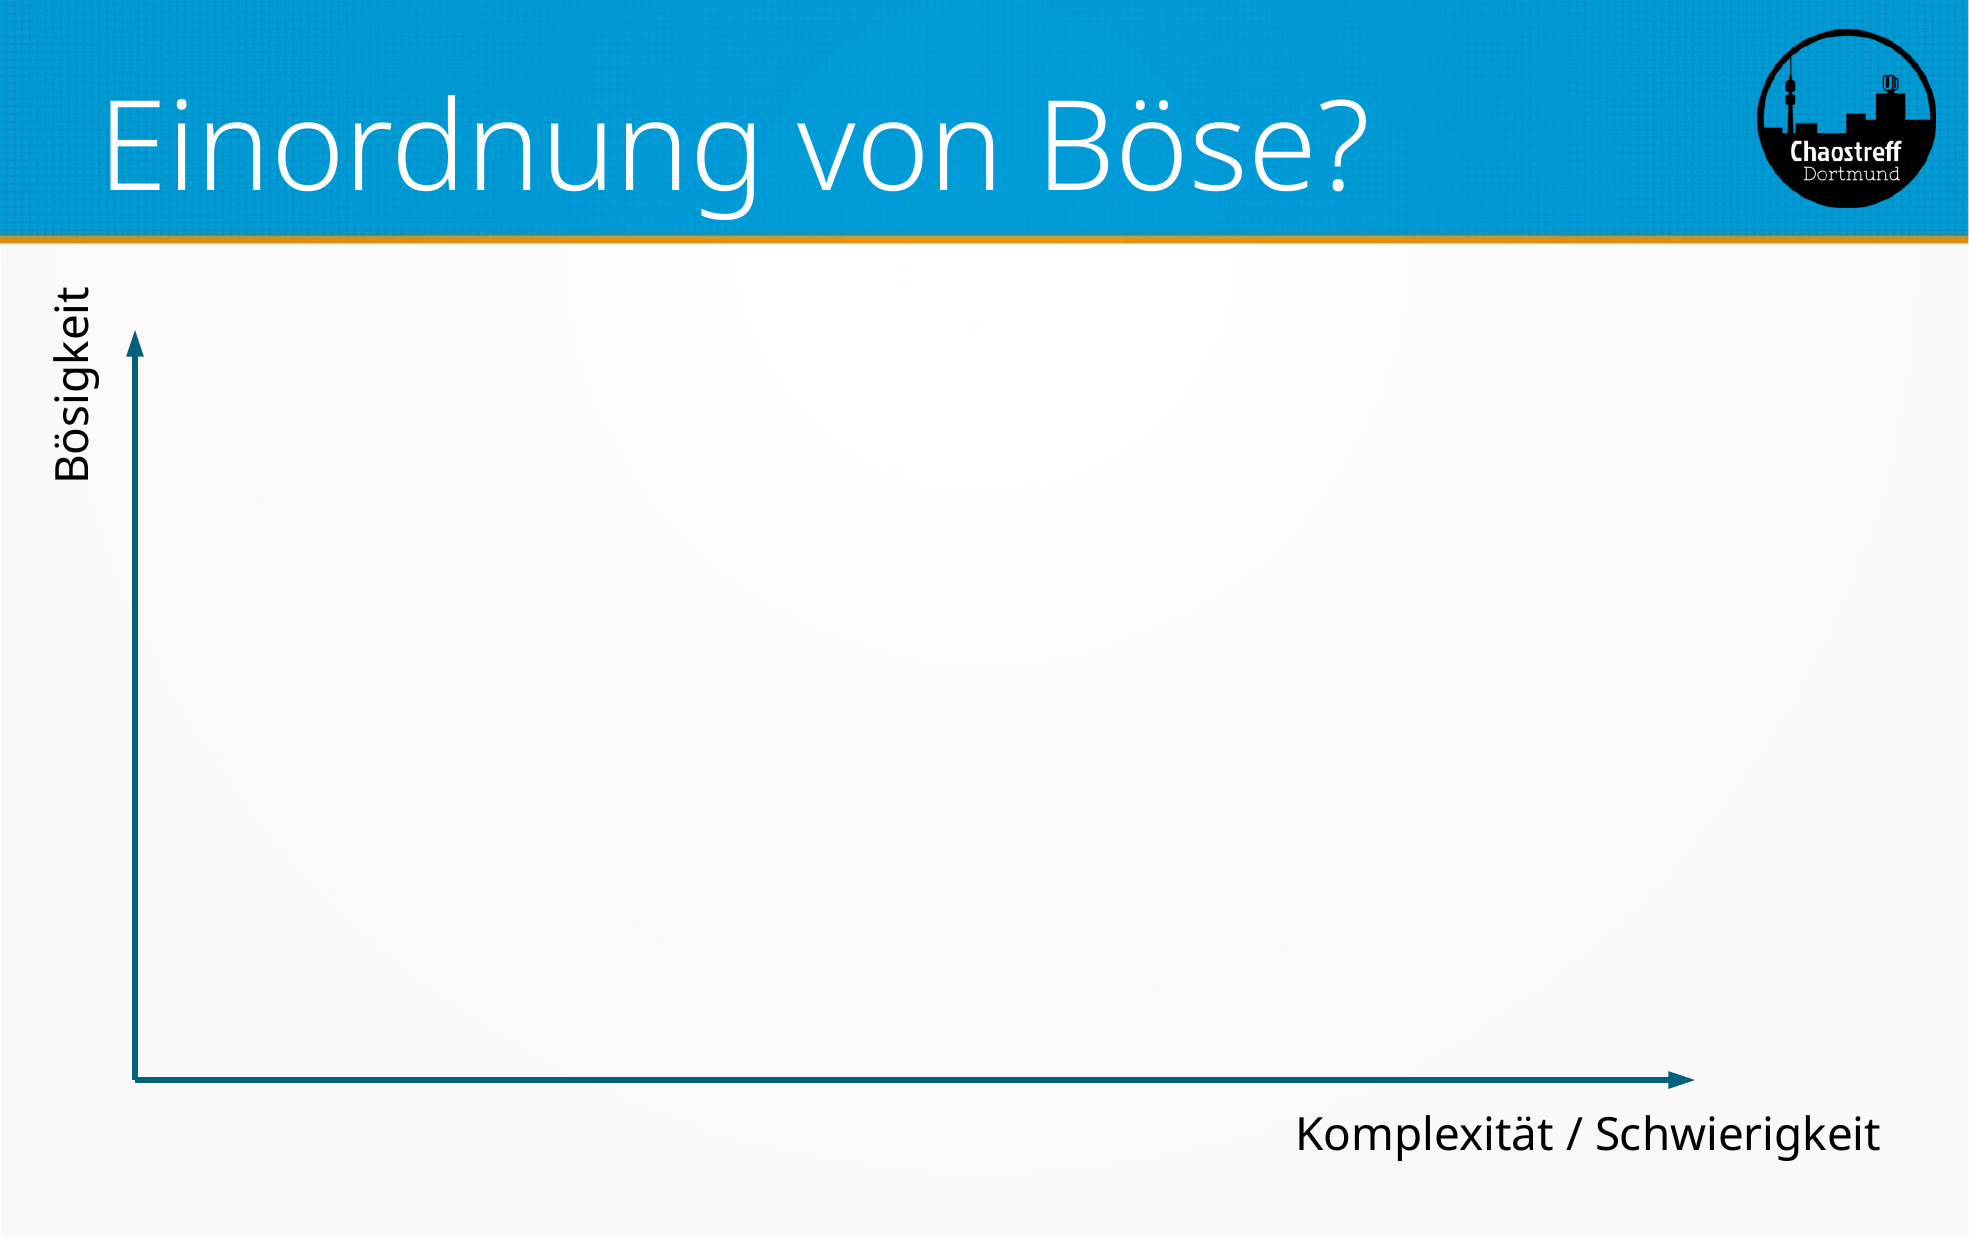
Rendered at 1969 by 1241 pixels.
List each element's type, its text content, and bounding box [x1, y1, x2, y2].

text_box Bösigkeit [35, 270, 106, 491]
picture [1870, 34, 1935, 204]
title Einordnung von Böse? [98, 19, 1870, 227]
picture [0, 233, 1969, 1241]
text_box Komplexität / Schwierigkeit [1290, 1097, 1933, 1168]
